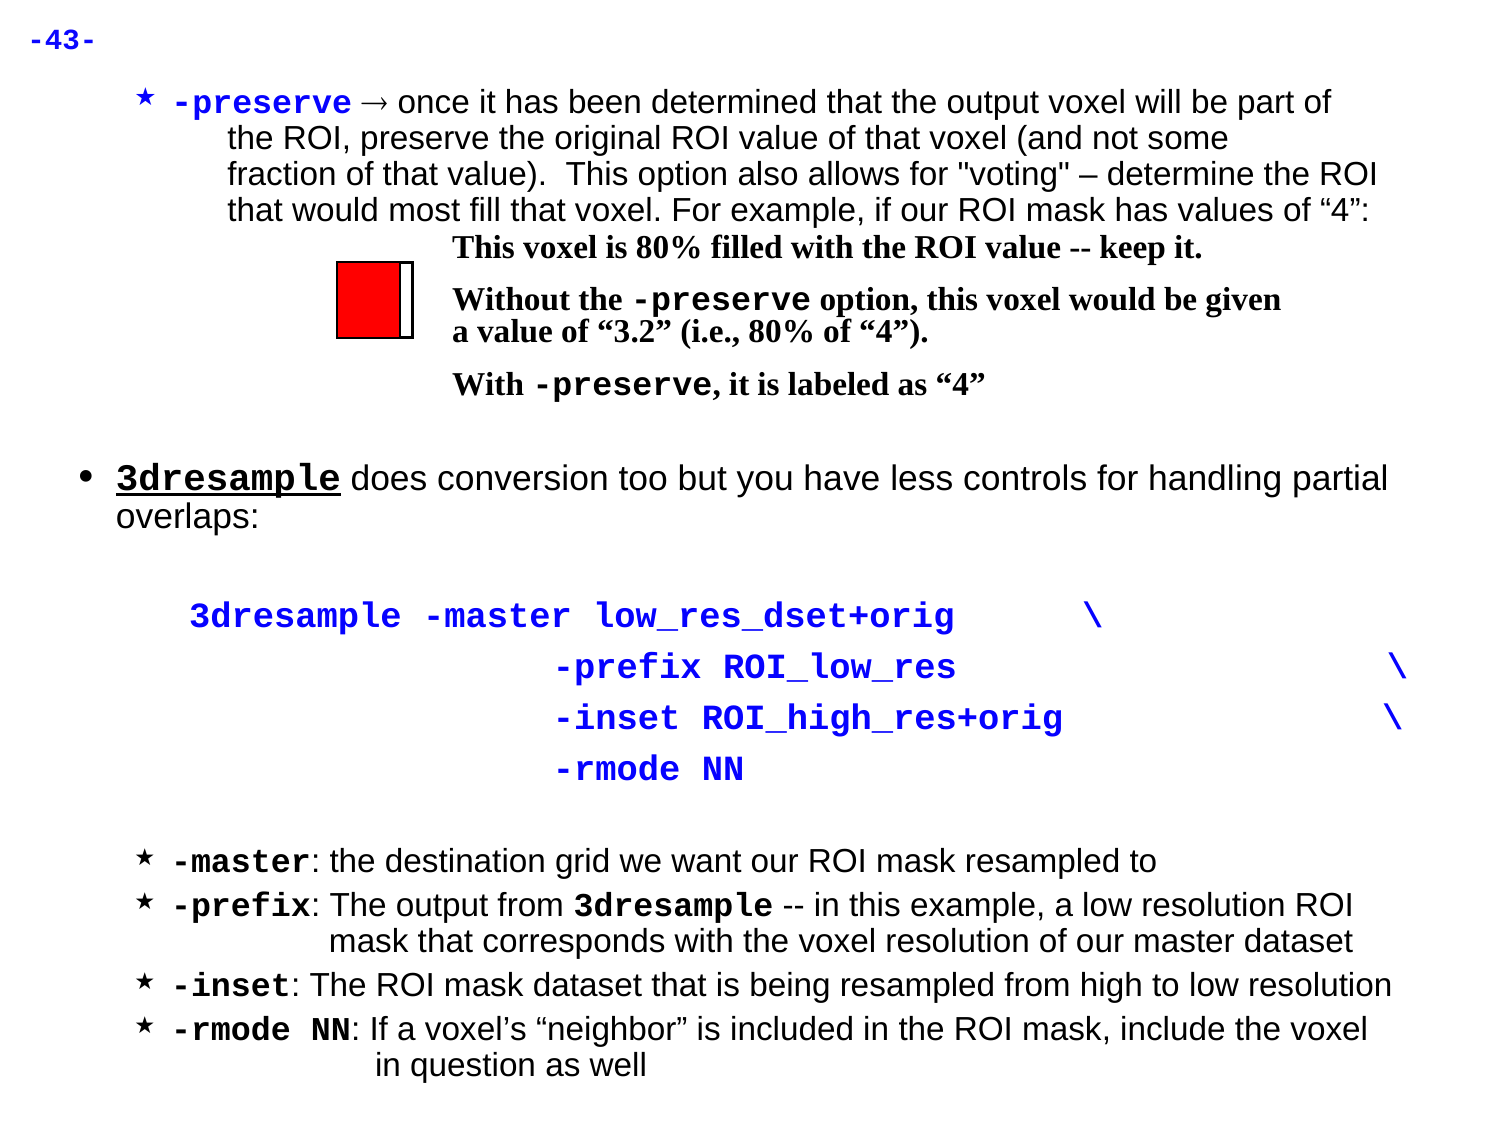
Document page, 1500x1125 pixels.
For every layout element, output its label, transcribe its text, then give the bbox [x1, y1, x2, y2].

text_box This voxel is 80% filled with the ROI value -- keep it. Without the -preserve option, this voxel would be given a value of “3.2” (i.e., 80% of “4”). With -preserve, it is labeled as “4” [437, 224, 1300, 410]
text_box [337, 262, 400, 338]
list -preserve  once it has been determined that the output voxel will be part of the ROI, preserve the original ROI value of that voxel (and not some fraction of that value). This option also allows for "voting" – determine the ROI that would most fill that voxel. For example, if our ROI mask has values of “4”: 3dresample does conversion too but you have less controls for handling partial overlaps: 3dresample -master low_res_dset+orig \ -prefix ROI_low_res \ -inset ROI_high_res+orig \ -rmode NN -master: the destination grid we want our ROI mask resampled to -prefix: The output from 3dresample -- in this example, a low resolution ROI mask that corresponds with the voxel resolution of our master dataset -inset: The ROI mask dataset that is being resampled from high to low resolution -rmode NN: If a voxel’s “neighbor” is included in the ROI mask, include the voxel in question as well [62, 74, 1438, 1100]
